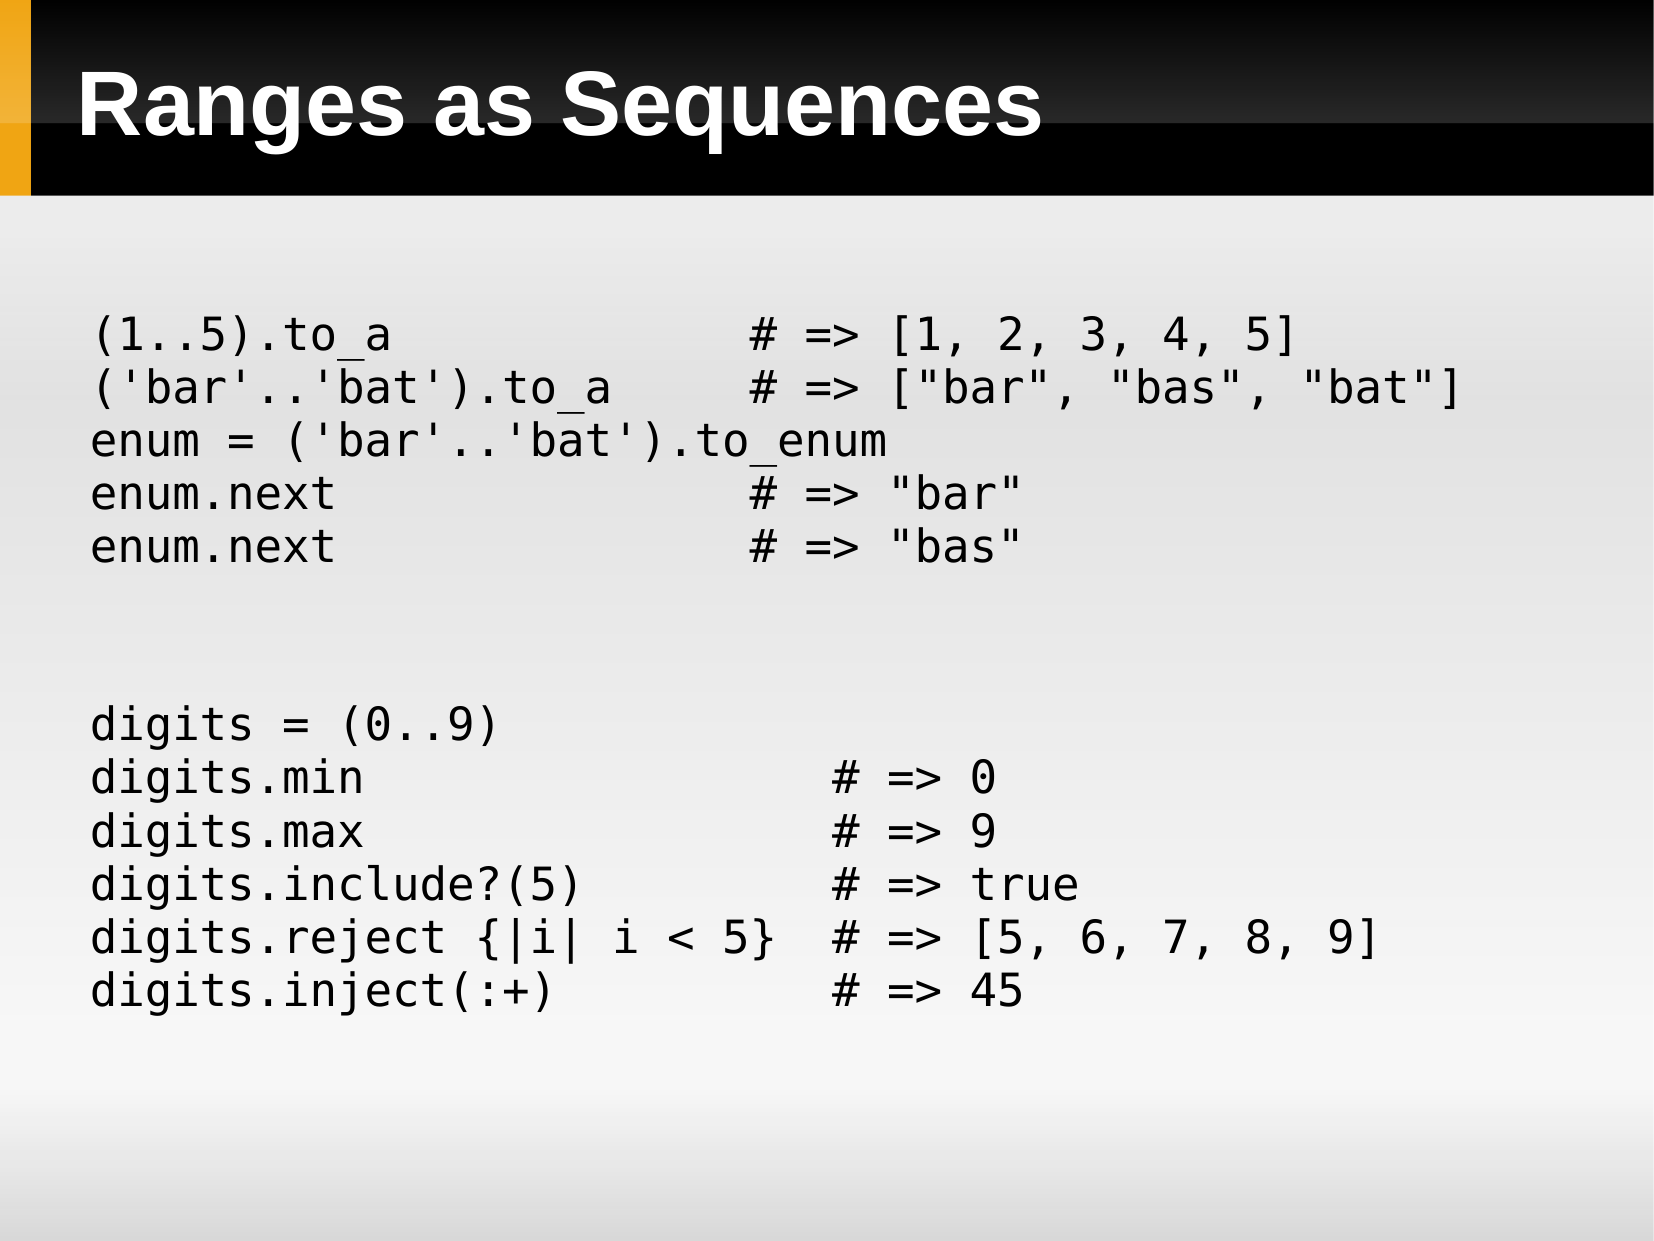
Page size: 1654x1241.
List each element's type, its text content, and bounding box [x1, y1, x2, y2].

text_box digits = (0..9) digits.min # => 0 digits.max # => 9 digits.include?(5) # => true digits.reject {|i| i < 5} # => [5, 6, 7, 8, 9] digits.inject(:+) # => 45 [75, 690, 1480, 1026]
picture [0, 0, 1654, 1241]
text_box (1..5).to_a # => [1, 2, 3, 4, 5] ('bar'..'bat').to_a # => ["bar", "bas", "bat"] enum = ('bar'..'bat').to_enum enum.next # => "bar" enum.next # => "bas" [75, 300, 1480, 582]
title Ranges as Sequences [76, 7, 1565, 200]
